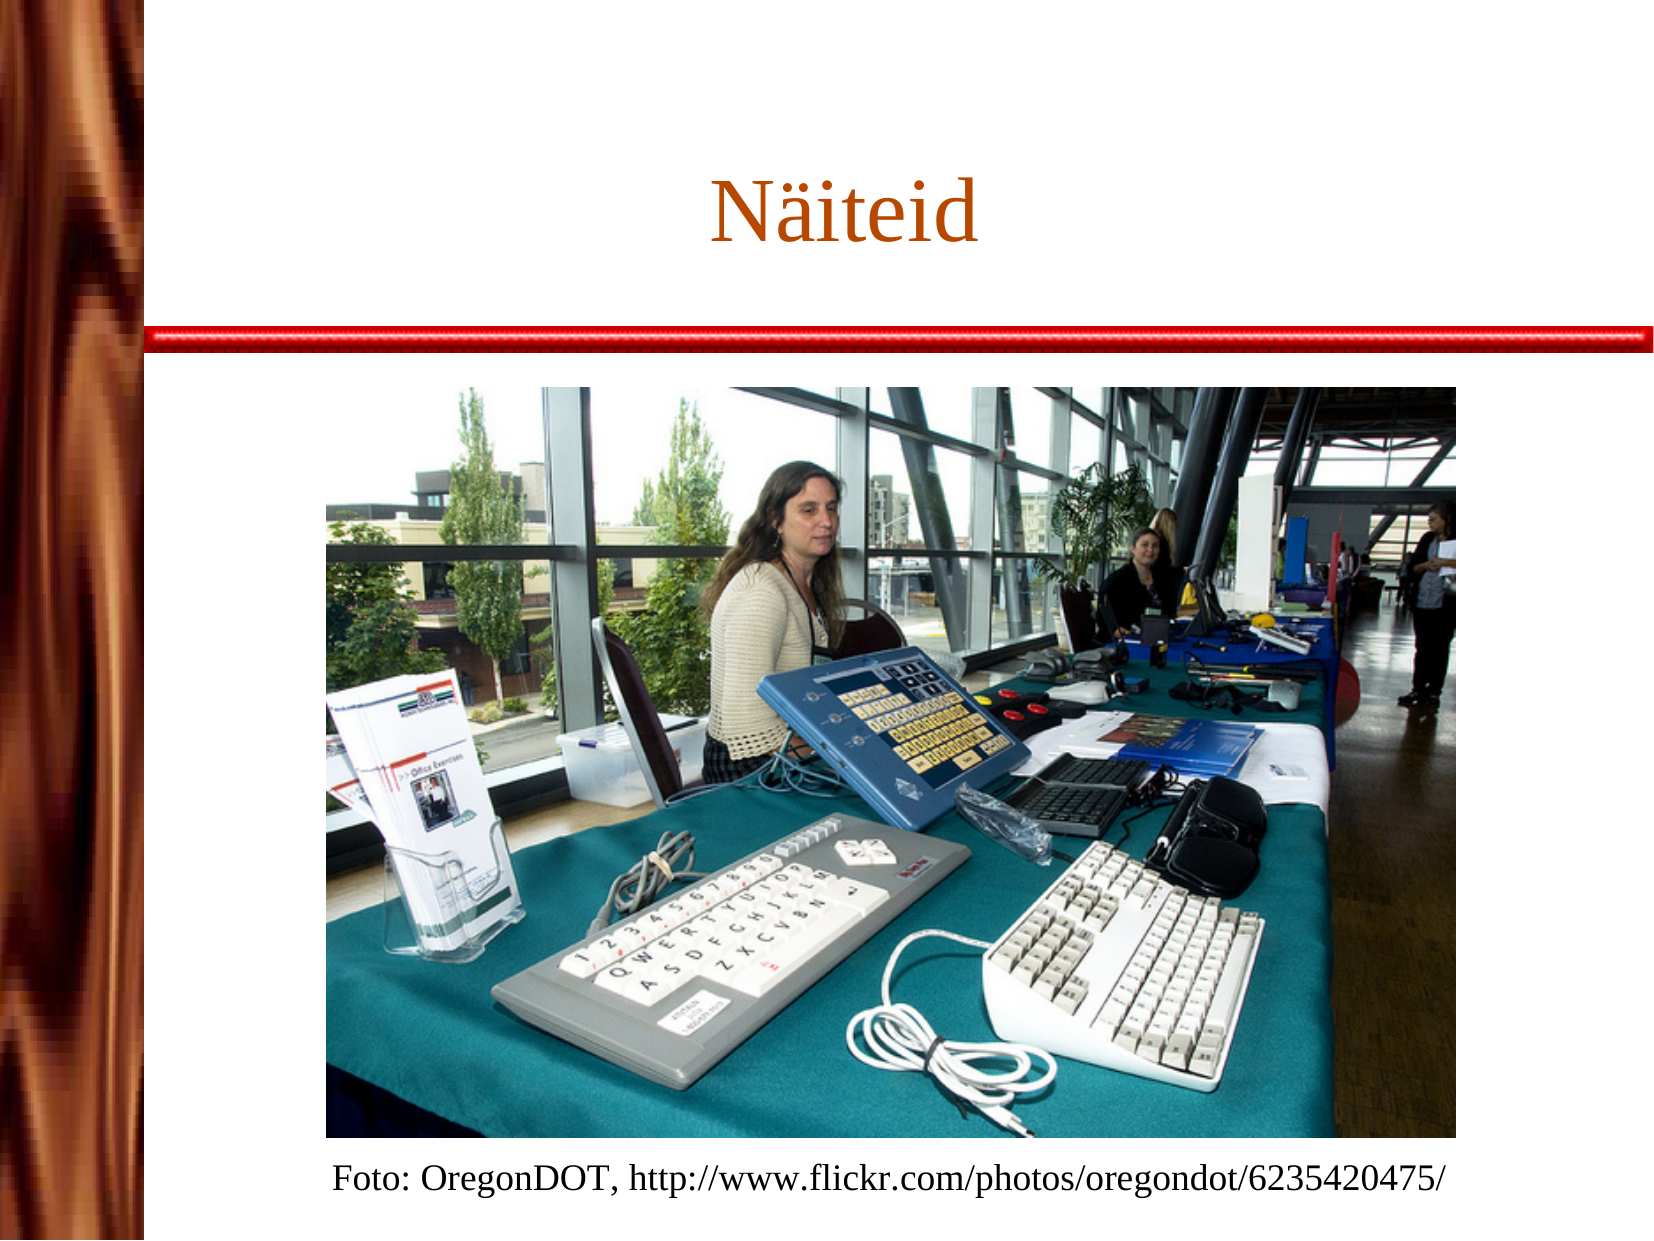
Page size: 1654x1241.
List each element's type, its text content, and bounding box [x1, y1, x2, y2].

picture [0, 0, 1654, 1240]
title Näiteid [121, 100, 1533, 312]
text_box Foto: OregonDOT, http://www.flickr.com/photos/oregondot/6235420475/ [331, 1153, 1654, 1241]
picture [326, 387, 1456, 1138]
